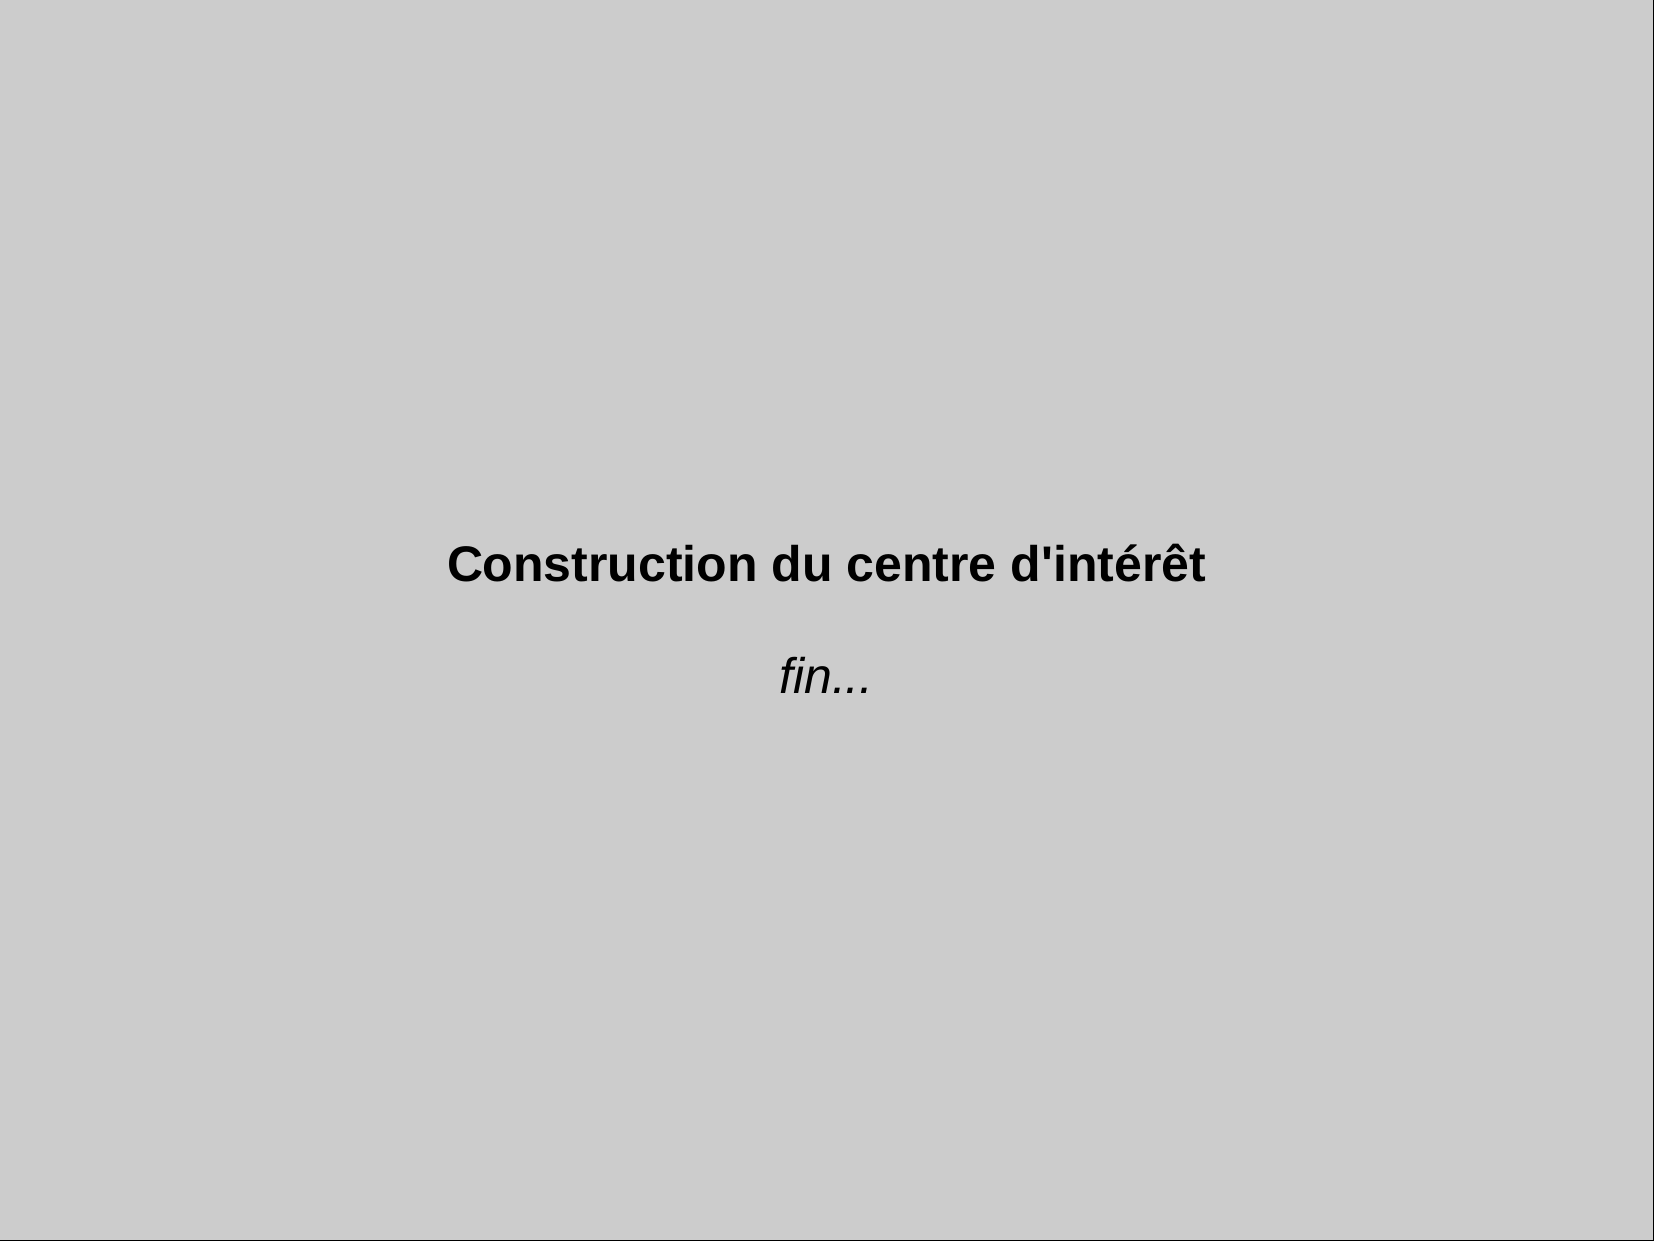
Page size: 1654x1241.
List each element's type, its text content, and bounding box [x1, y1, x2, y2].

text_box [0, 0, 1654, 1241]
text_box Construction du centre d'intérêt fin... [413, 529, 1241, 712]
